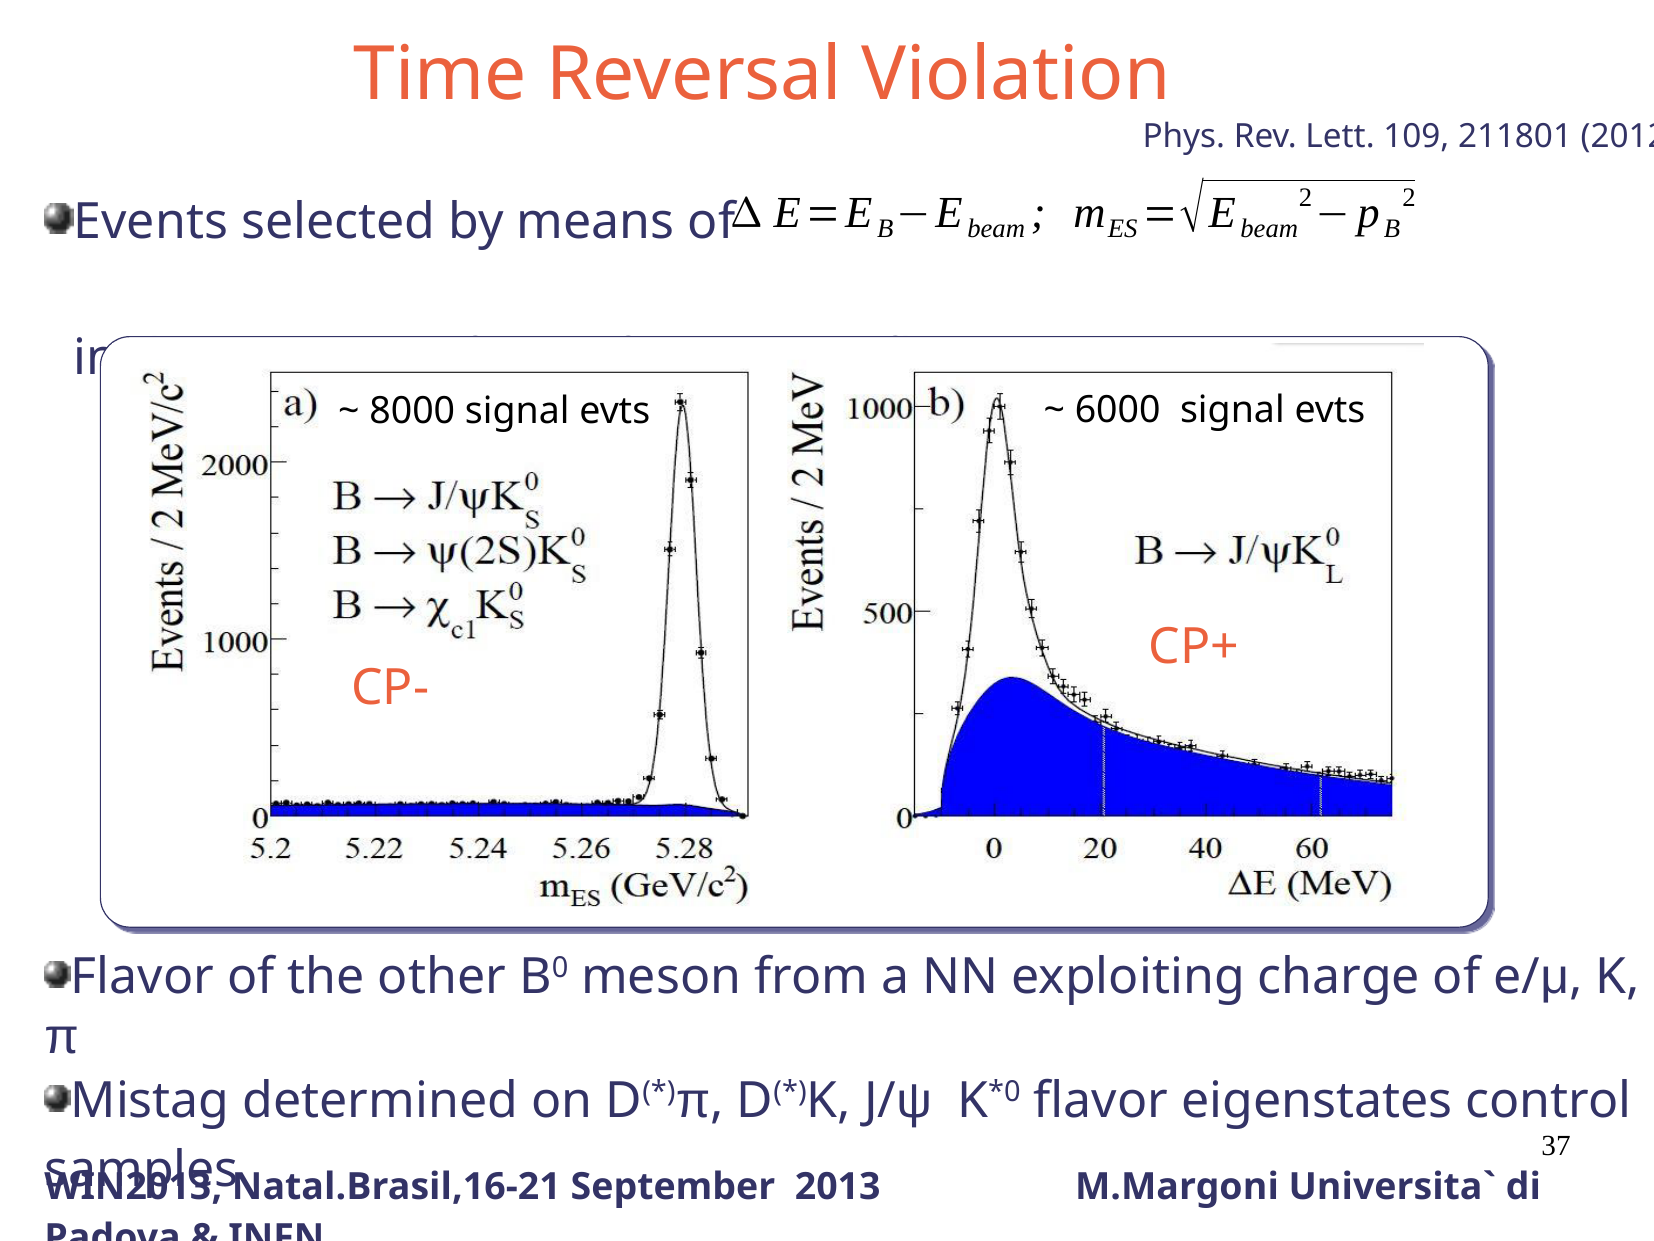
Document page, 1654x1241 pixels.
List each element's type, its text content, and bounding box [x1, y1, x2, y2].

title Time Reversal Violation [17, 0, 1507, 167]
text_box Flavor of the other B0 meson from a NN exploiting charge of e/μ, K, π Mistag determined on D(*)π, D(*)K, J/ψ K*0 flavor eigenstates control samples [29, 933, 1654, 1181]
text_box Phys. Rev. Lett. 109, 211801 (2012) [1127, 105, 1654, 172]
picture [112, 343, 1424, 920]
chart [720, 177, 1426, 244]
text_box [100, 336, 1489, 928]
text_box ~ 8000 signal evts [323, 376, 656, 450]
text_box ~ 6000 signal evts [1019, 375, 1369, 448]
text_box CP+ [1133, 602, 1430, 695]
text_box Events selected by means of in the ϒ(4S) rest frame from 425.7 fb-1 [29, 177, 1625, 348]
text_box CP- [336, 643, 632, 736]
text_box WIN2013, Natal.Brasil,16-21 September 2013 M.Margoni Universita` di Padova & INFN [29, 1181, 1625, 1225]
